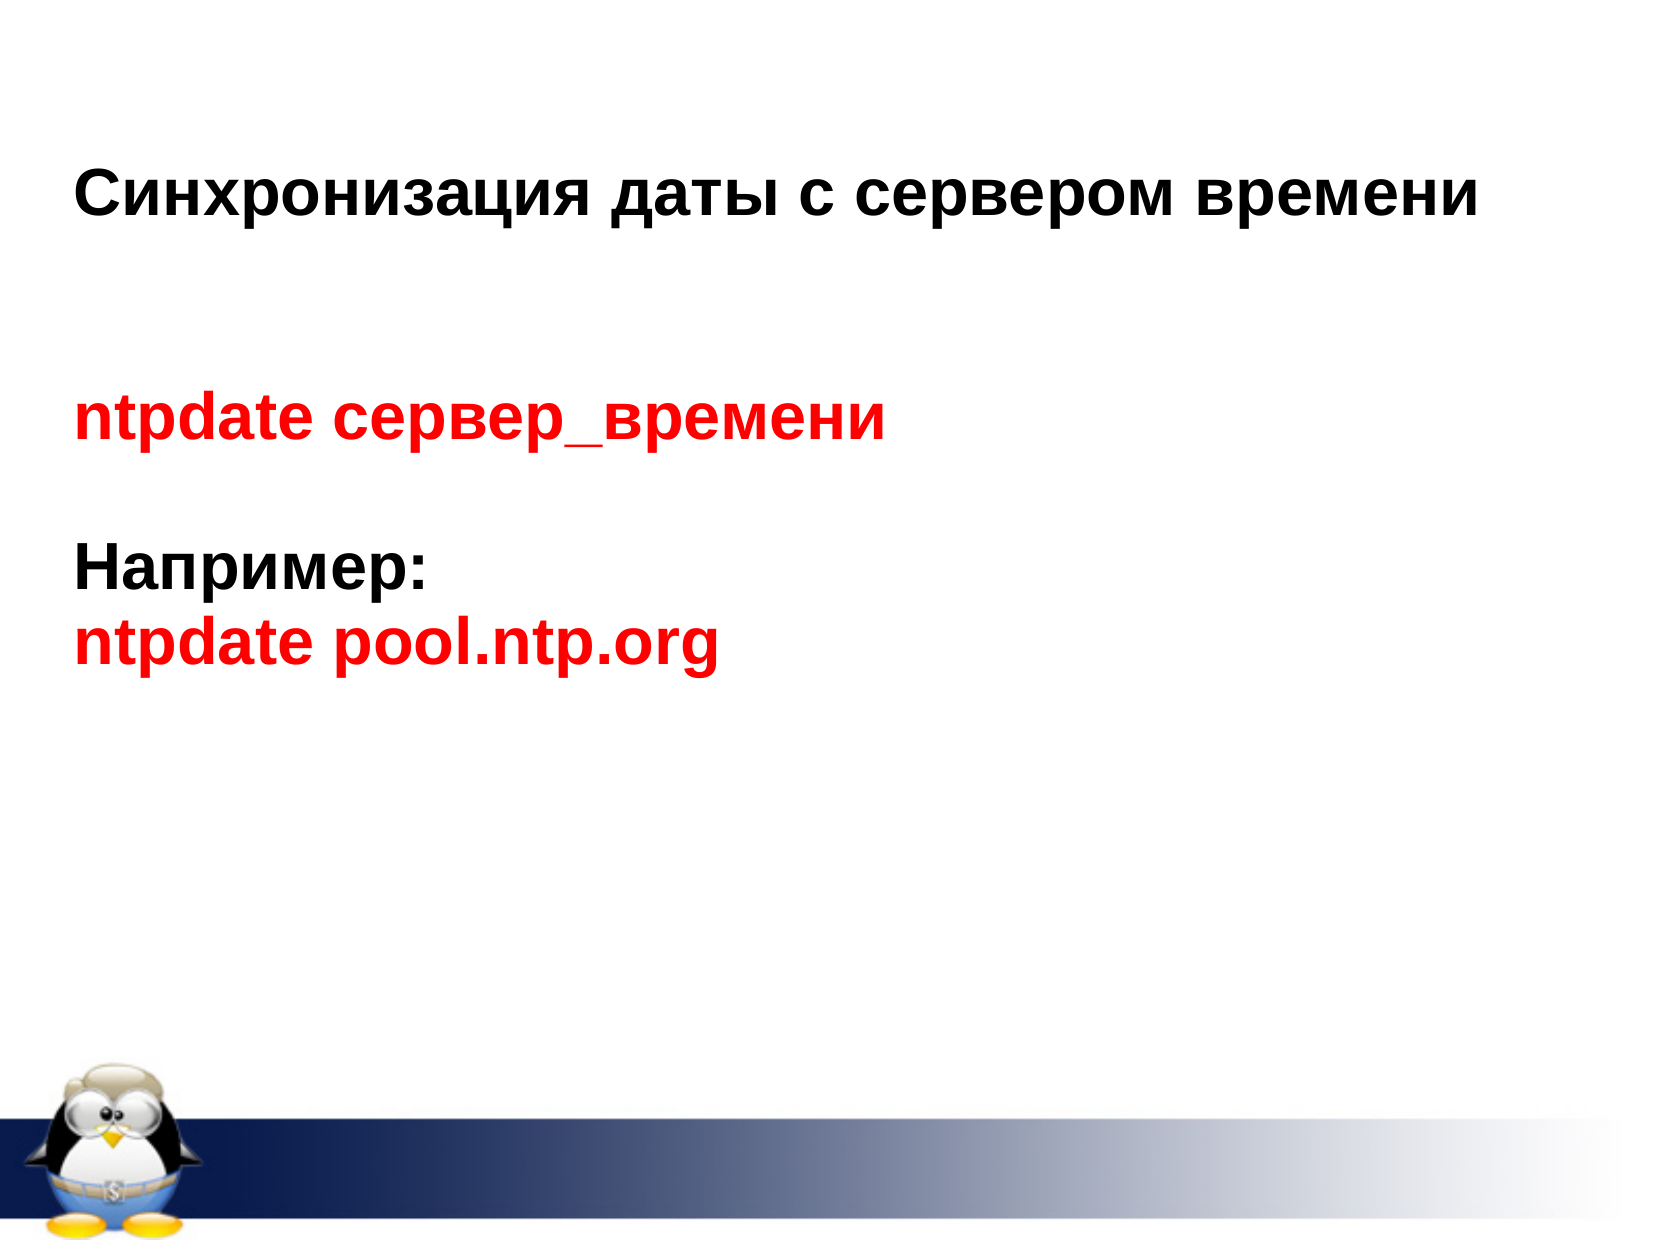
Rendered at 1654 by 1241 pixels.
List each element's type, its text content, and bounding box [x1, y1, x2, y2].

picture [0, 1057, 1654, 1241]
text_box Синхронизация даты с сервером времени ntpdate сервер_времени Например: ntpdate pool.ntp.org [59, 147, 1496, 686]
